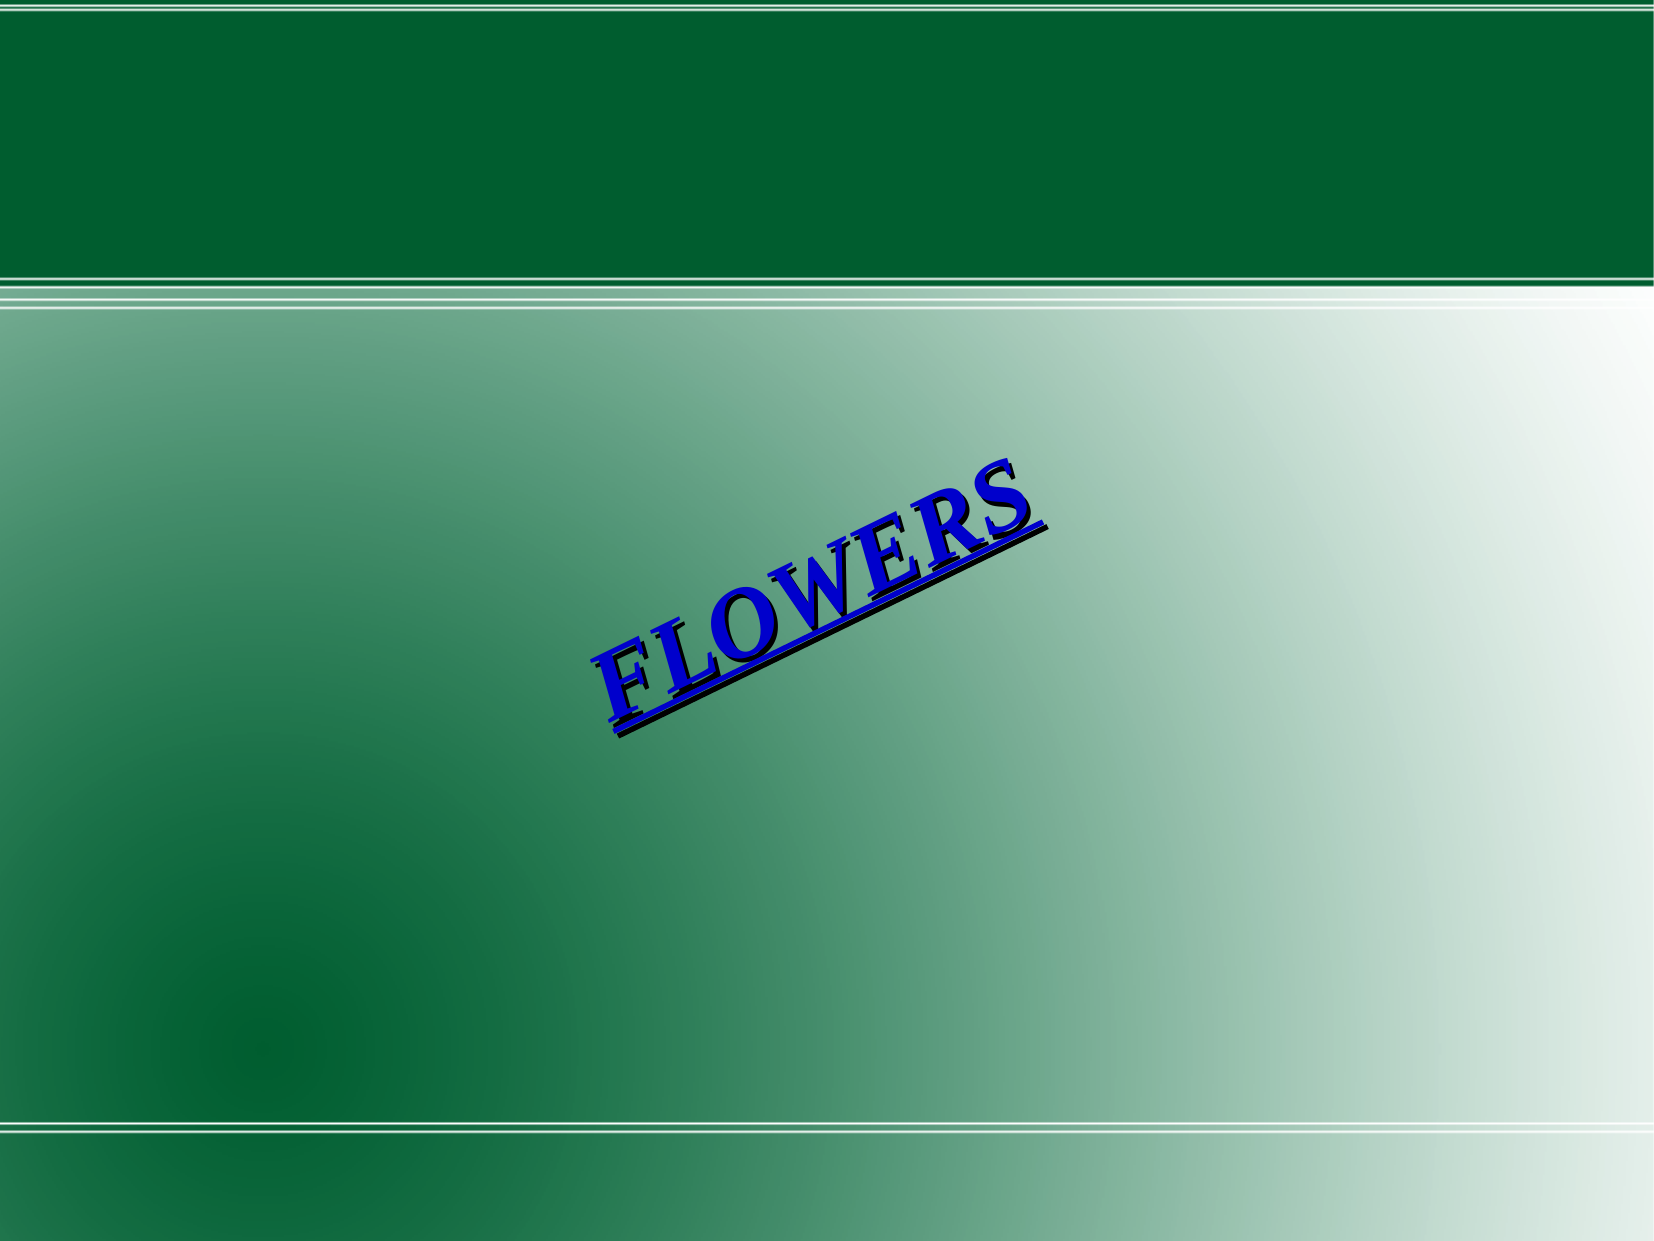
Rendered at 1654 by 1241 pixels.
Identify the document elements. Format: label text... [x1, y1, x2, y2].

picture [0, 0, 1654, 1241]
title FLOWERS [129, 185, 1490, 993]
